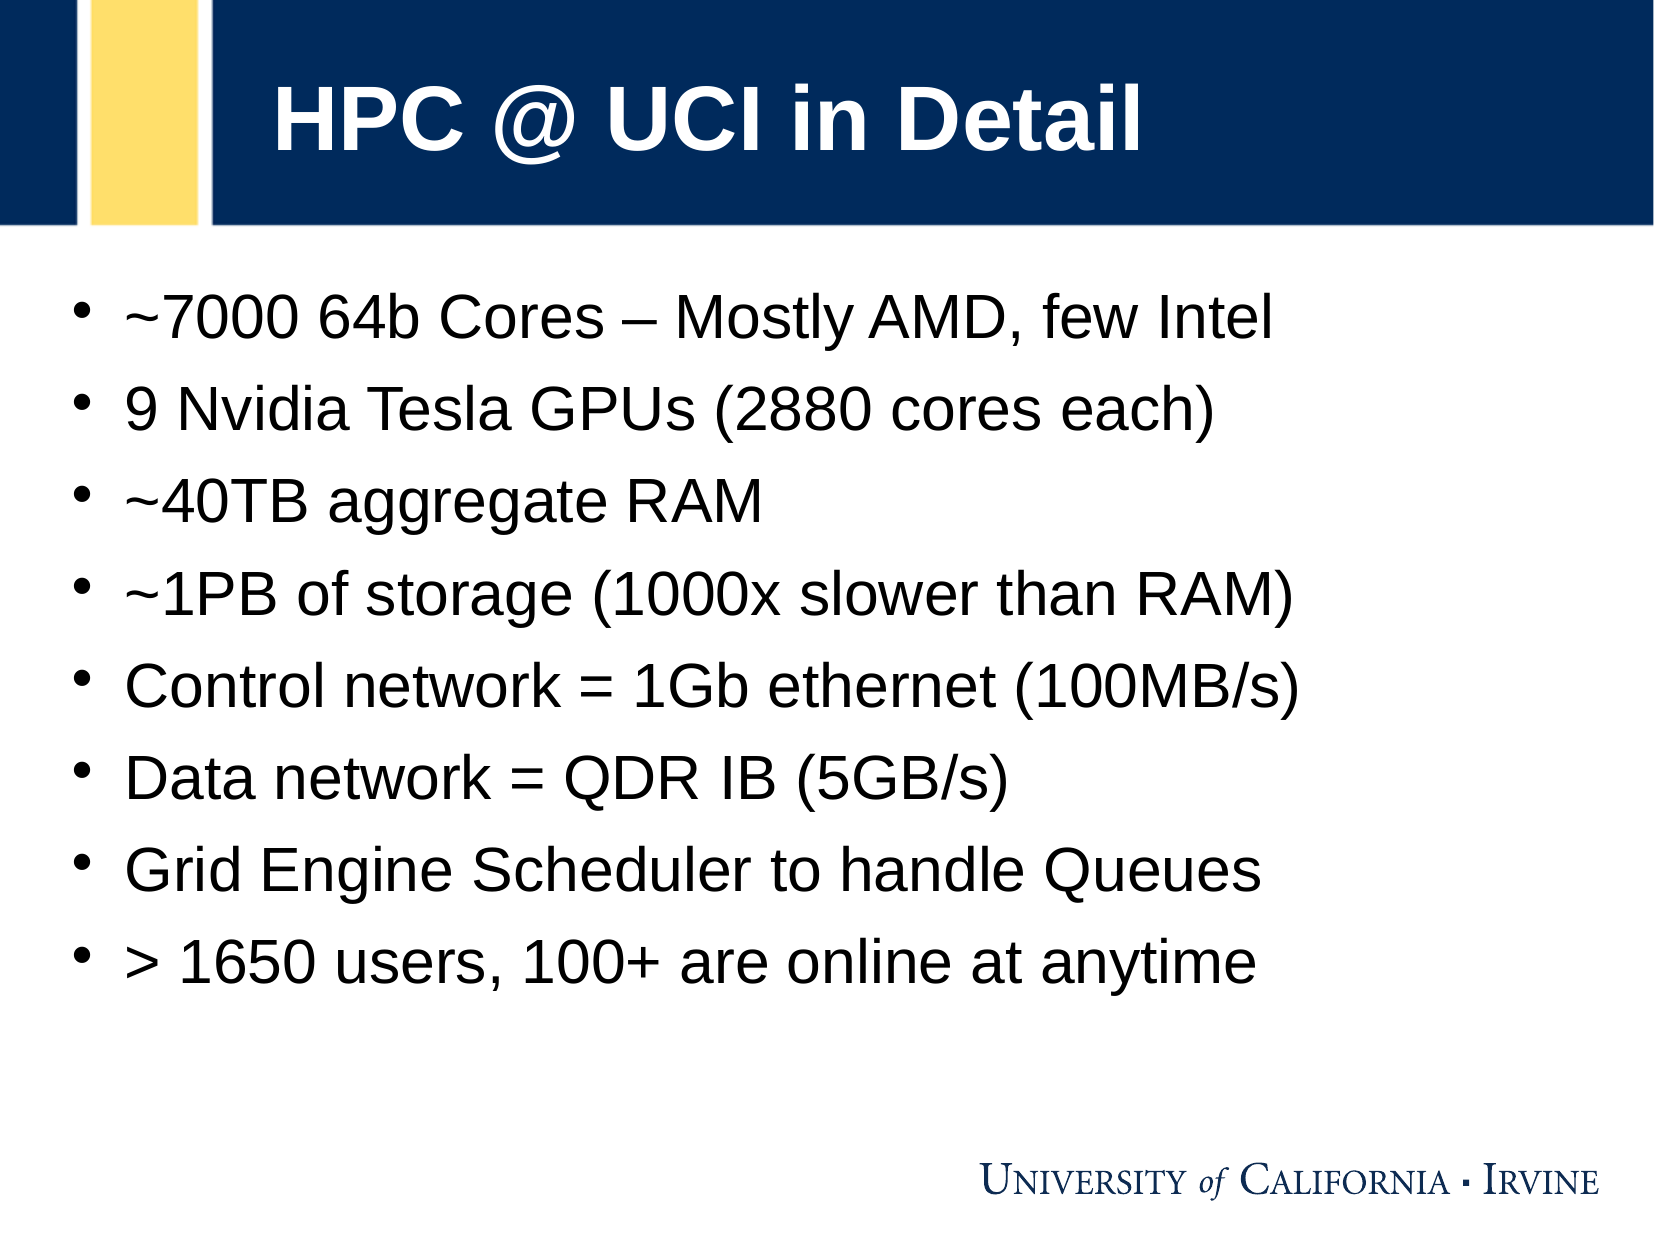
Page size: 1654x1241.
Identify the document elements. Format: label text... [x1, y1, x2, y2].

subtitle ~7000 64b Cores – Mostly AMD, few Intel 9 Nvidia Tesla GPUs (2880 cores each) ~40TB aggregate RAM ~1PB of storage (1000x slower than RAM) Control network = 1Gb ethernet (100MB/s) Data network = QDR IB (5GB/s) Grid Engine Scheduler to handle Queues > 1650 users, 100+ are online at anytime [39, 268, 1615, 1130]
title HPC @ UCI in Detail [257, 0, 1654, 228]
picture [0, 0, 1654, 1241]
